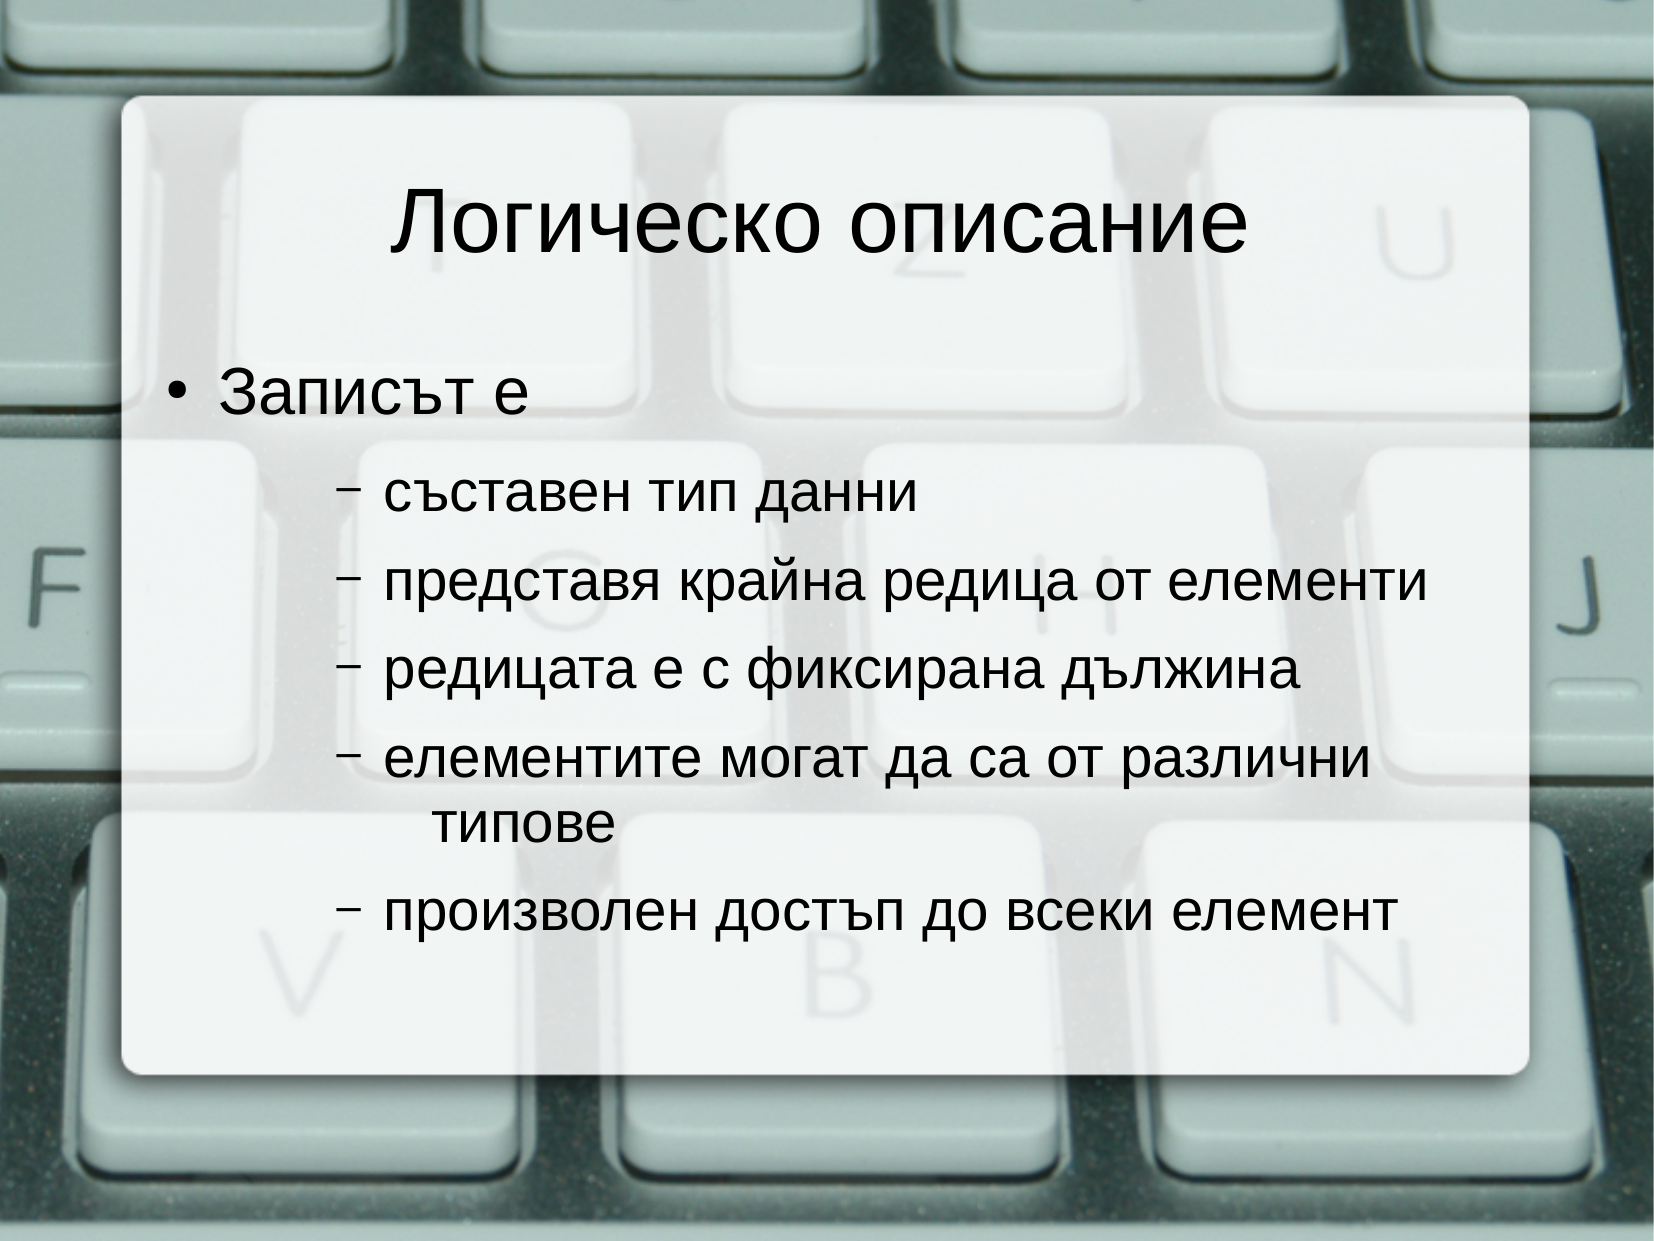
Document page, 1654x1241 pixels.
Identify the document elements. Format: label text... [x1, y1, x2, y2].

title Логическо описание [135, 117, 1506, 325]
picture [0, 0, 1654, 1241]
list Записът е съставен тип данни представя крайна редица от елементи редицата е с фиксирана дължина елементите могат да са от различни типове произволен достъп до всеки елемент [147, 354, 1506, 1074]
